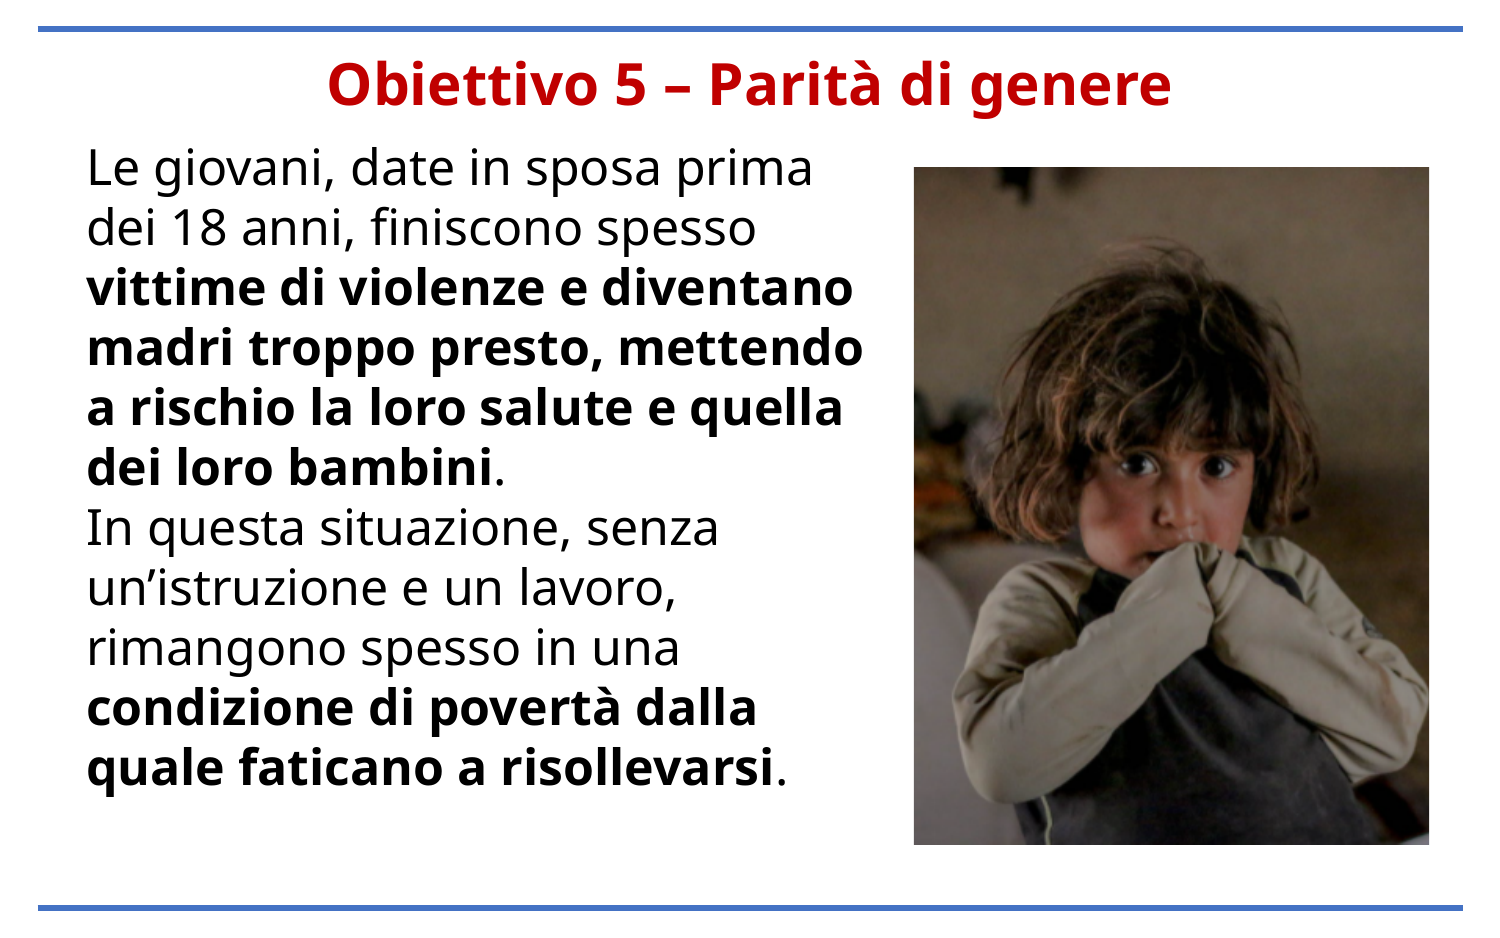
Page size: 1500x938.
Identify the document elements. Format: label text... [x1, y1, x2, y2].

text_box Le giovani, date in sposa prima dei 18 anni, finiscono spesso vittime di violenze e diventano madri troppo presto, mettendo a rischio la loro salute e quella dei loro bambini. In questa situazione, senza un’istruzione e un lavoro, rimangono spesso in una condizione di povertà dalla quale faticano a risollevarsi. [70, 104, 914, 871]
picture [913, 167, 1430, 845]
title Obiettivo 5 – Parità di genere [0, 47, 1500, 104]
